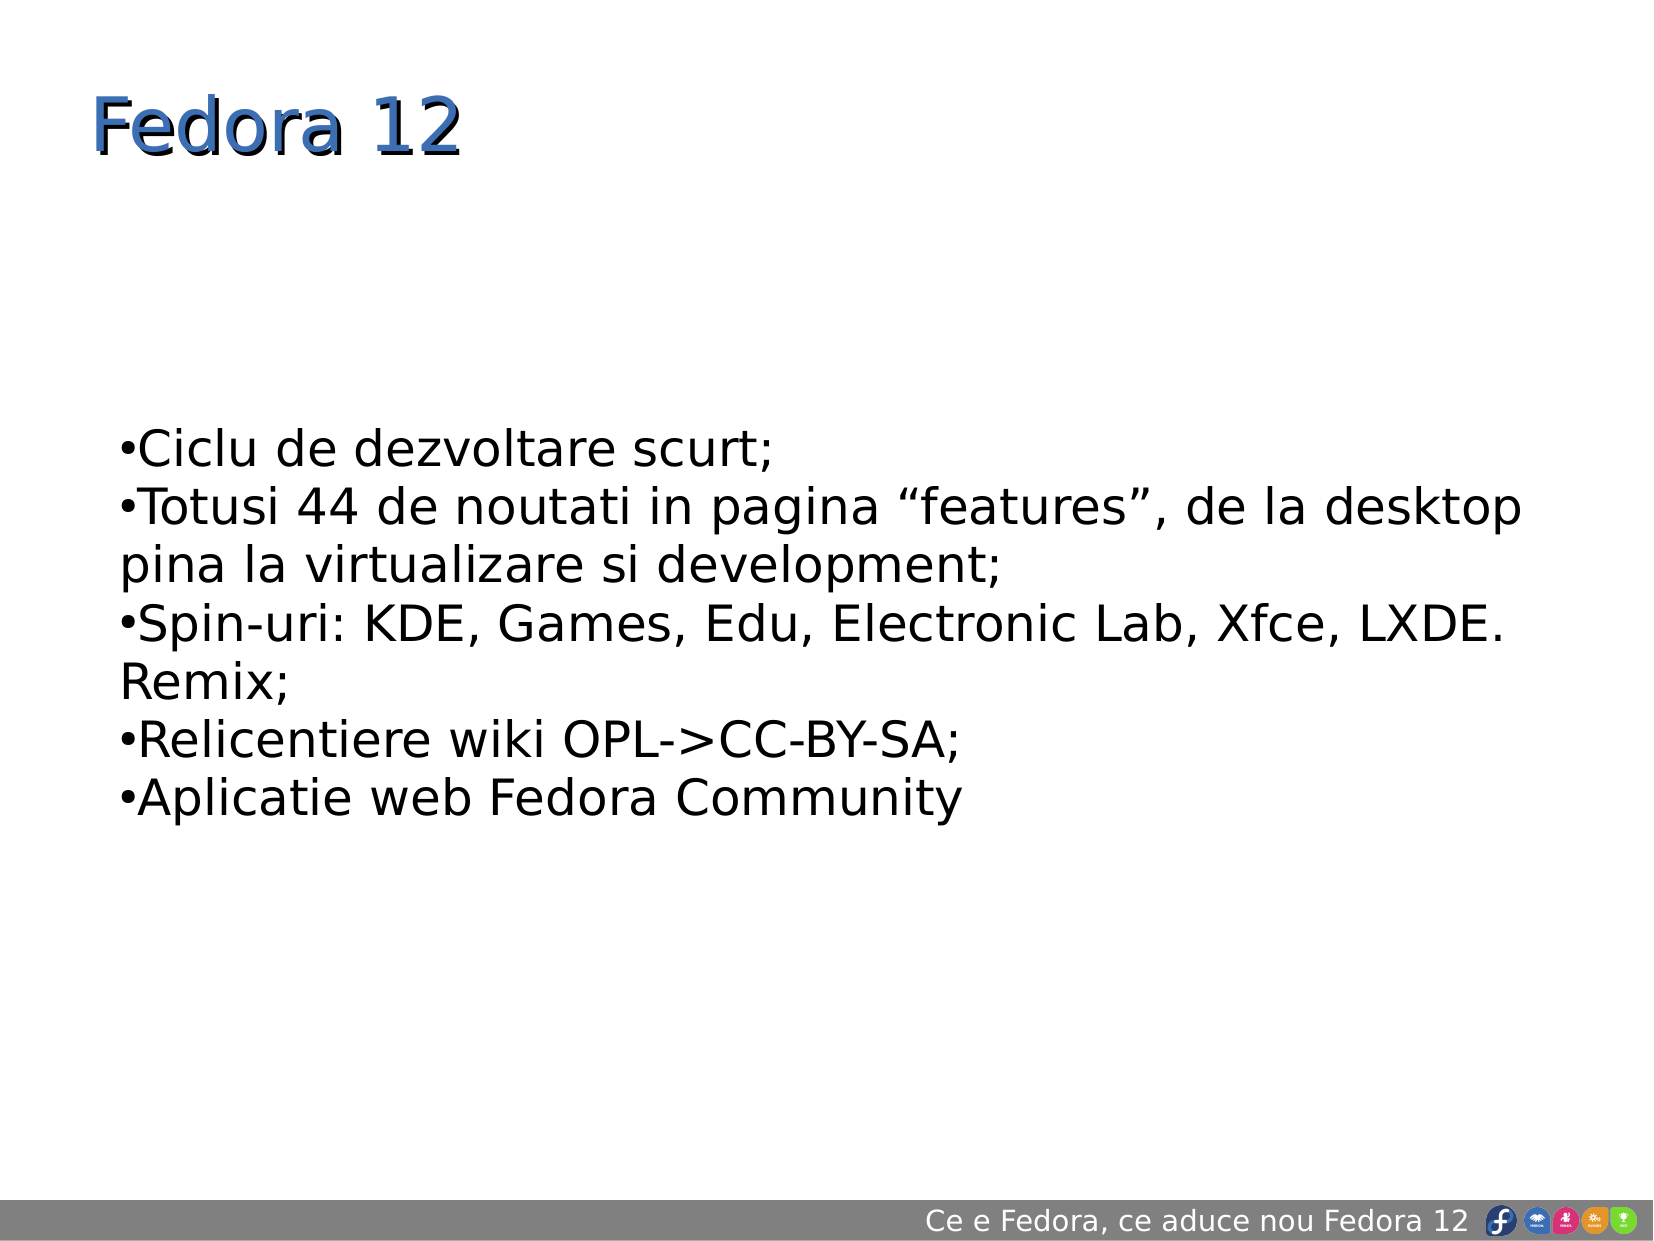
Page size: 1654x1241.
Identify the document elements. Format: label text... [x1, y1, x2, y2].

text_box [0, 1200, 910, 1241]
text_box Ciclu de dezvoltare scurt; Totusi 44 de noutati in pagina “features”, de la desktop pina la virtualizare si development; Spin-uri: KDE, Games, Edu, Electronic Lab, Xfce, LXDE. Remix; Relicentiere wiki OPL->CC-BY-SA; Aplicatie web Fedora Community [104, 412, 1576, 835]
picture [1524, 1207, 1637, 1234]
text_box Fedora 12 [75, 75, 480, 178]
picture [1486, 1205, 1517, 1236]
text_box Ce e Fedora, ce aduce nou Fedora 12 [910, 1197, 1486, 1241]
text_box [1486, 1200, 1653, 1241]
